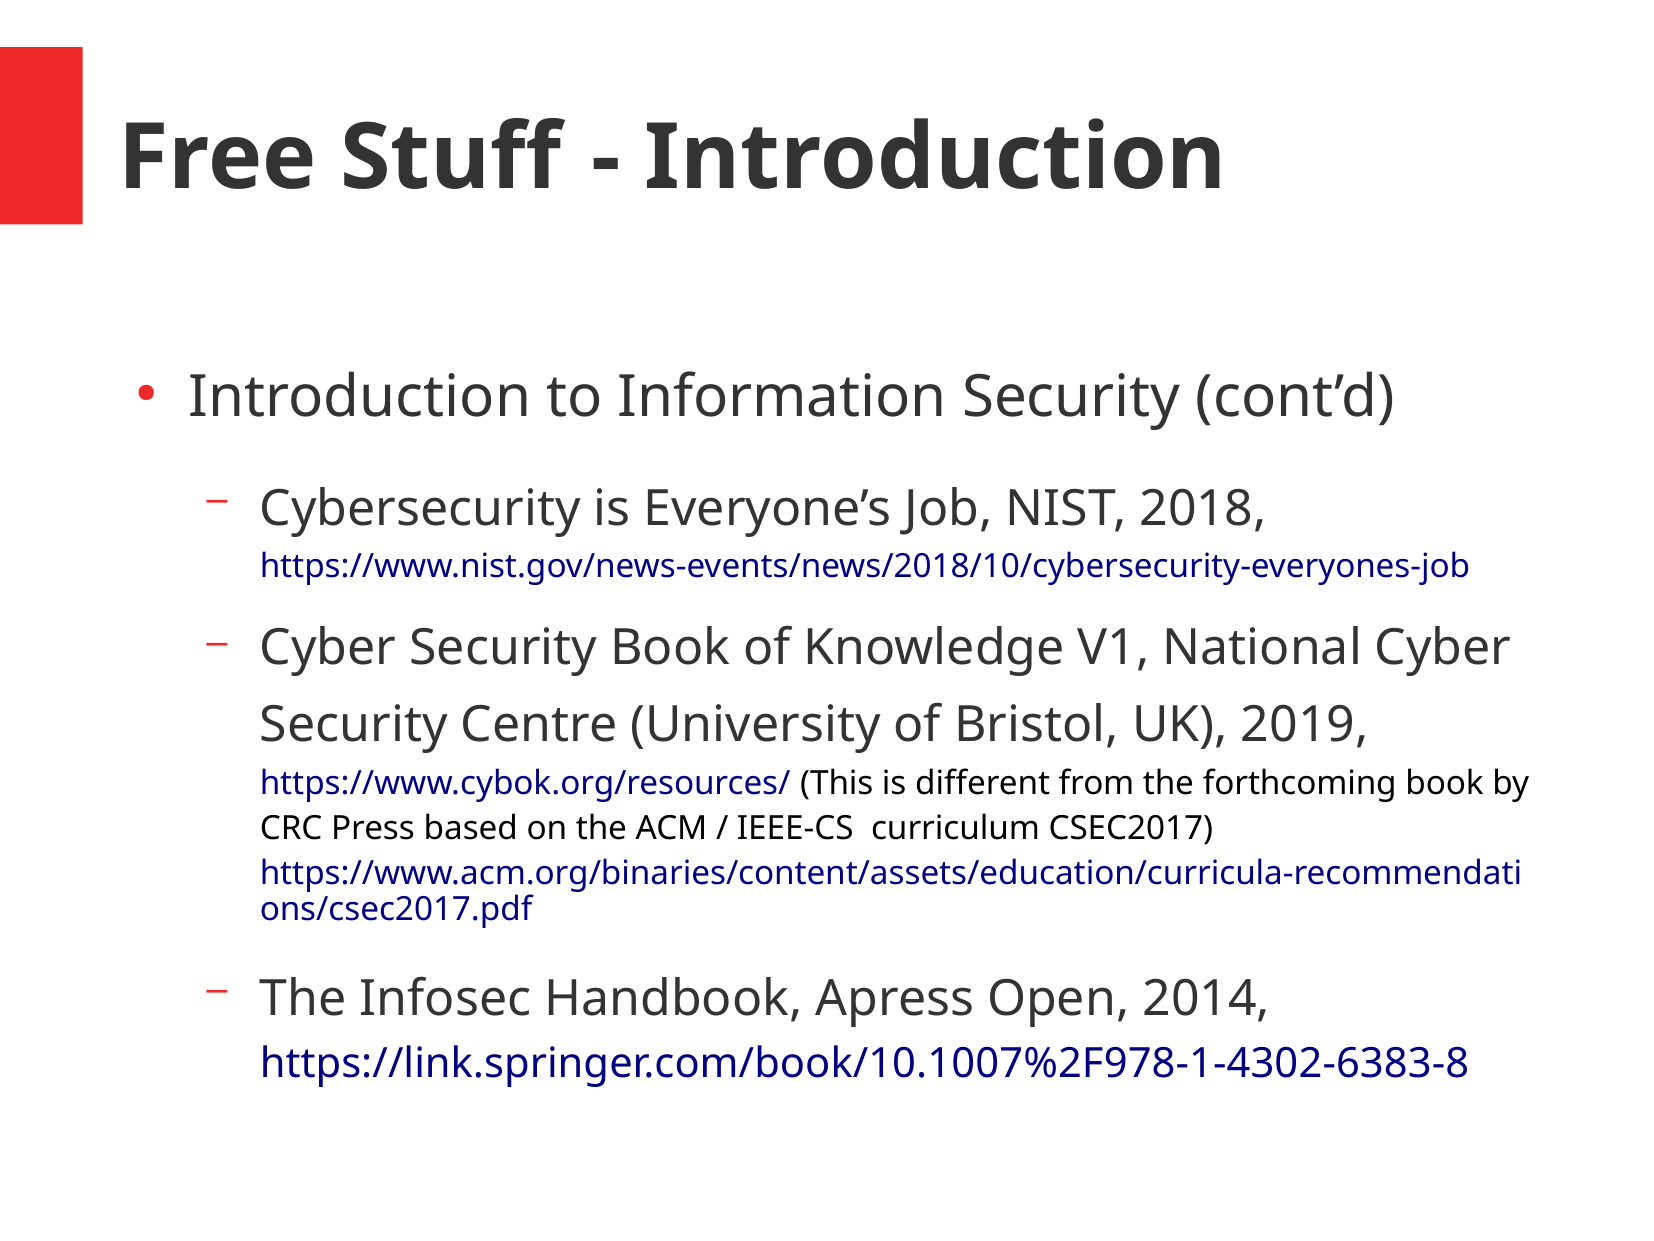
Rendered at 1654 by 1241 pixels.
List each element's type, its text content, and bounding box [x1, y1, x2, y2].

title Free Stuff - Introduction [118, 49, 1571, 257]
list Introduction to Information Security (cont’d) Cybersecurity is Everyone’s Job, NIST, 2018, https://www.nist.gov/news-events/news/2018/10/cybersecurity-everyones-job Cyber Security Book of Knowledge V1, National Cyber Security Centre (University of Bristol, UK), 2019, https://www.cybok.org/resources/ (This is different from the forthcoming book by CRC Press based on the ACM / IEEE-CS curriculum CSEC2017) https://www.acm.org/binaries/content/assets/education/curricula-recommendations/csec2017.pdf The Infosec Handbook, Apress Open, 2014, https://link.springer.com/book/10.1007%2F978-1-4302-6383-8 [118, 354, 1536, 1074]
